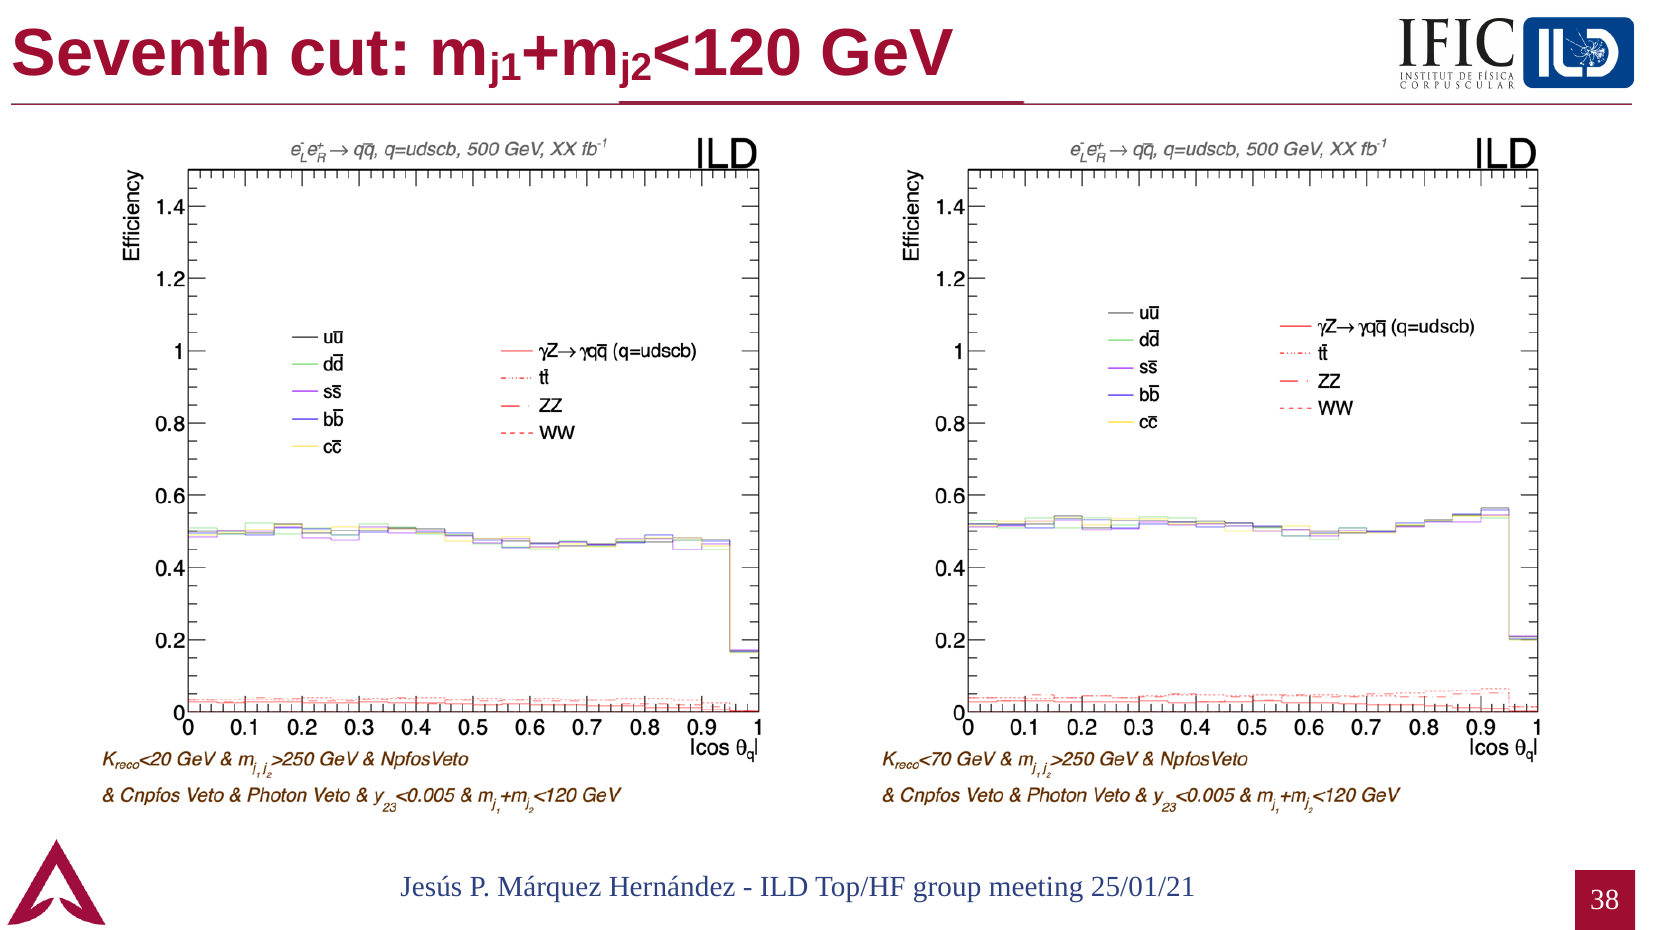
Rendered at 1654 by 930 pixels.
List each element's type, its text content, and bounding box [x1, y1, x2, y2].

title Seventh cut: mj1+mj2<120 GeV [11, 14, 1500, 102]
picture [1500, 16, 1517, 92]
picture [11, 101, 1632, 105]
picture [1522, 14, 1635, 90]
picture [73, 135, 795, 823]
picture [7, 839, 106, 925]
picture [853, 135, 1574, 823]
